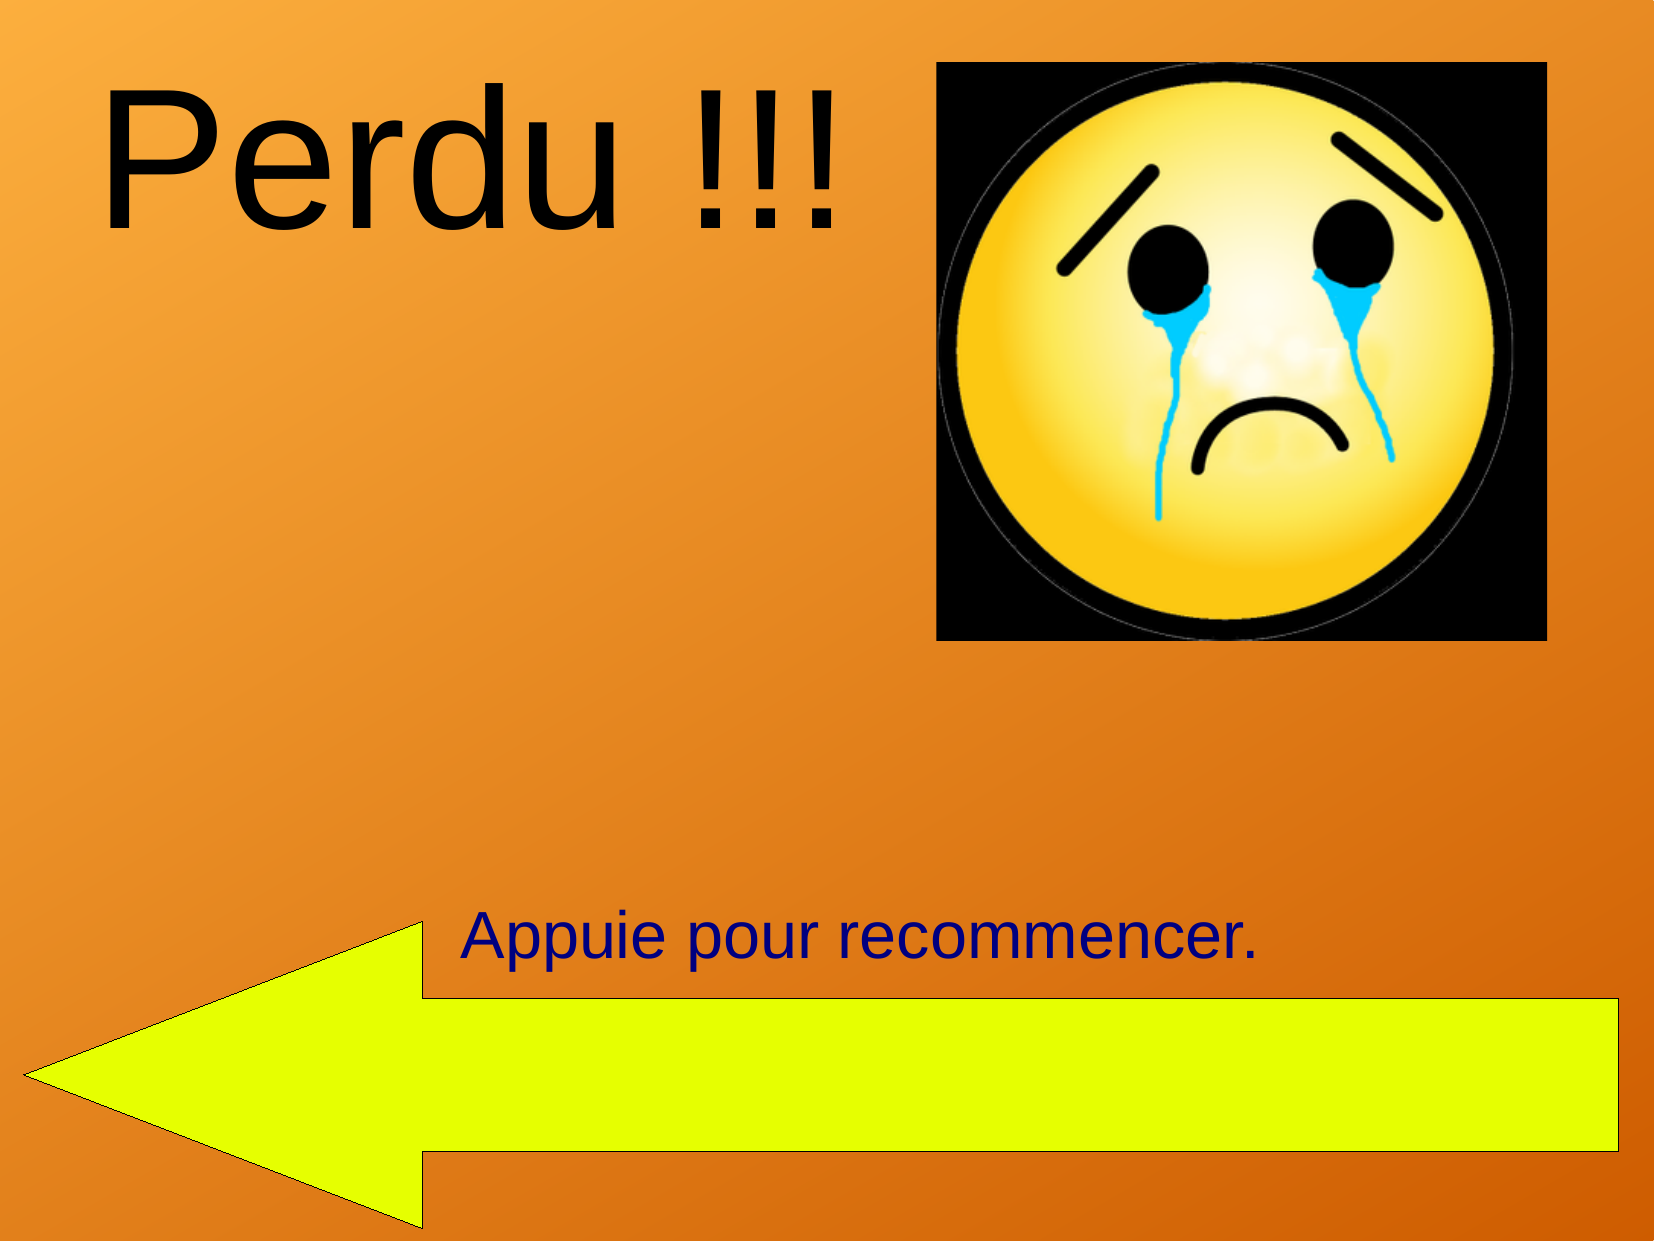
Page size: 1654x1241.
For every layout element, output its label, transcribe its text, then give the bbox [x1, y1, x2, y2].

list Appuie pour recommencer. [389, 897, 1654, 1241]
picture [936, 62, 1548, 641]
title Perdu !!! [0, 47, 1217, 271]
text_box [23, 921, 1619, 1229]
